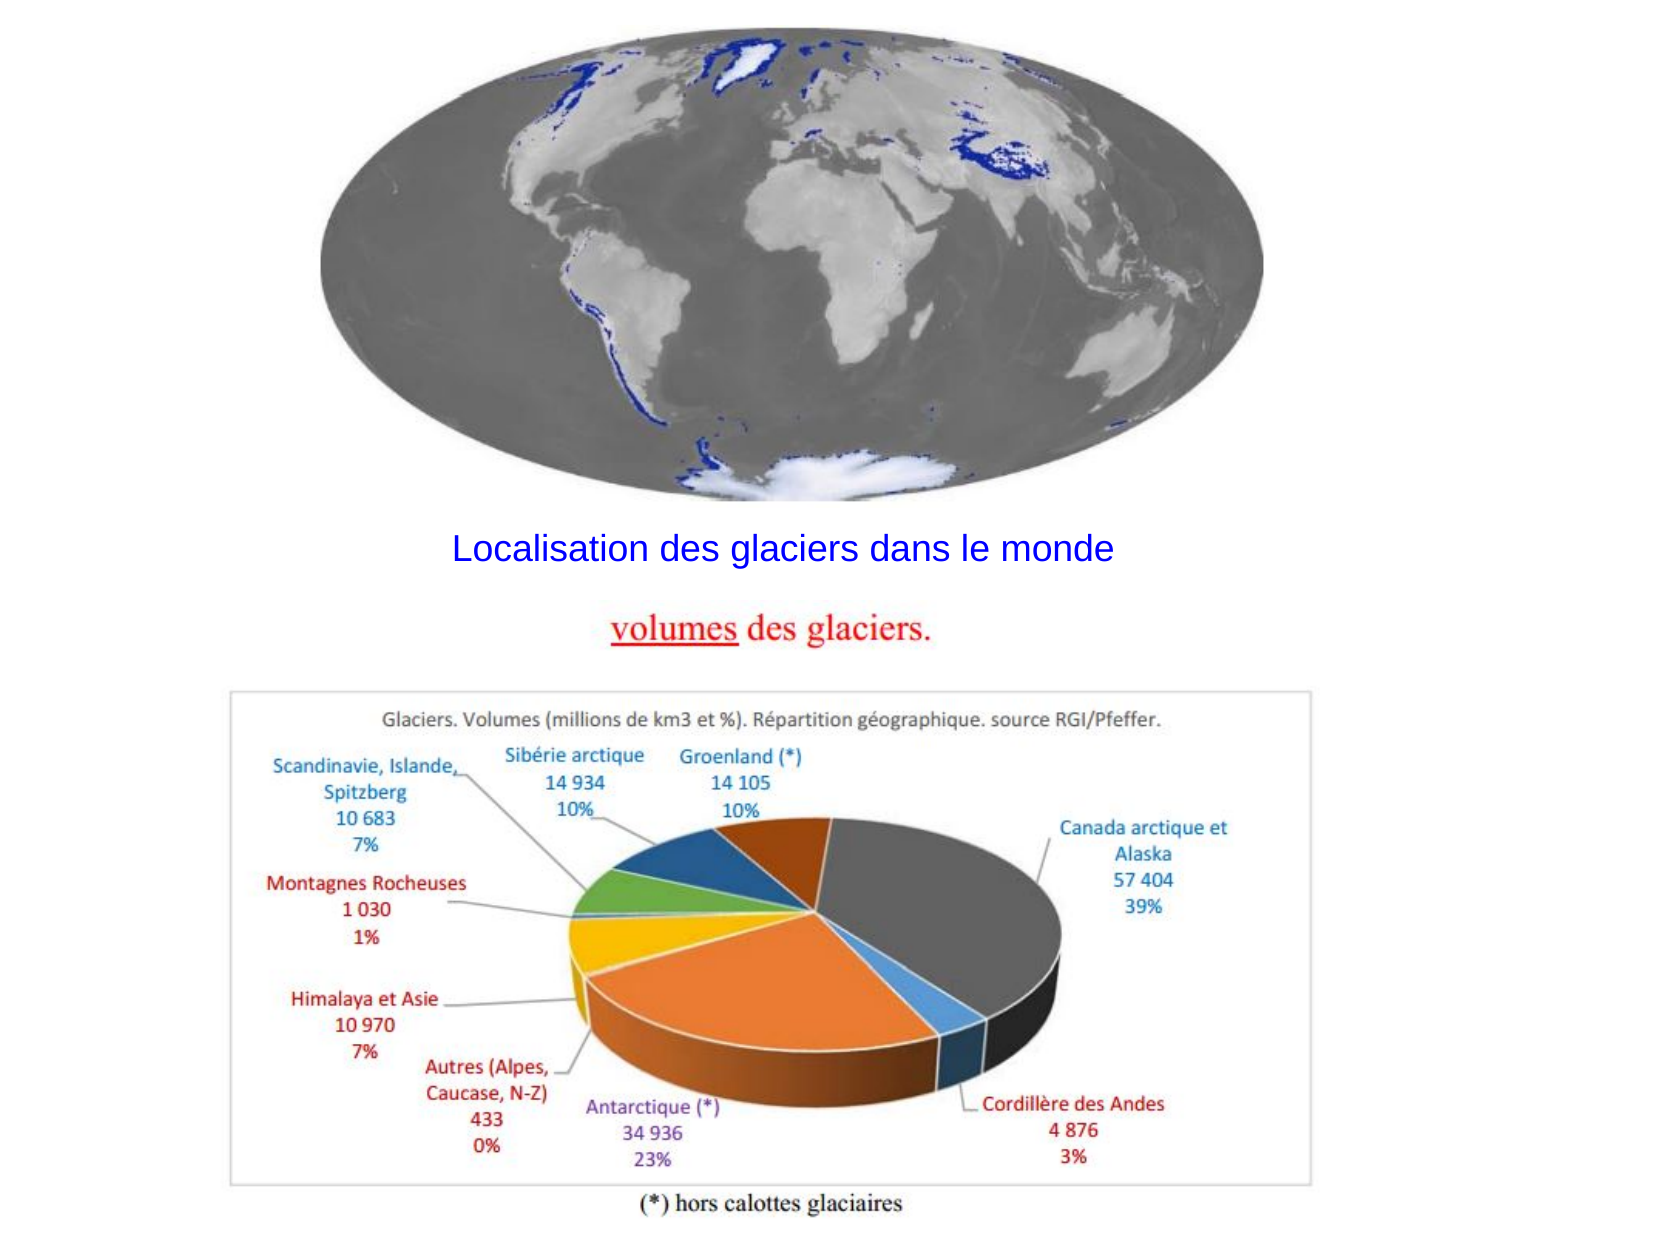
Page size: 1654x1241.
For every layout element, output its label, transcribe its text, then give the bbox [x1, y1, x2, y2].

picture [196, 600, 1346, 1222]
text_box Localisation des glaciers dans le monde [437, 519, 1566, 577]
picture [300, 25, 1283, 508]
